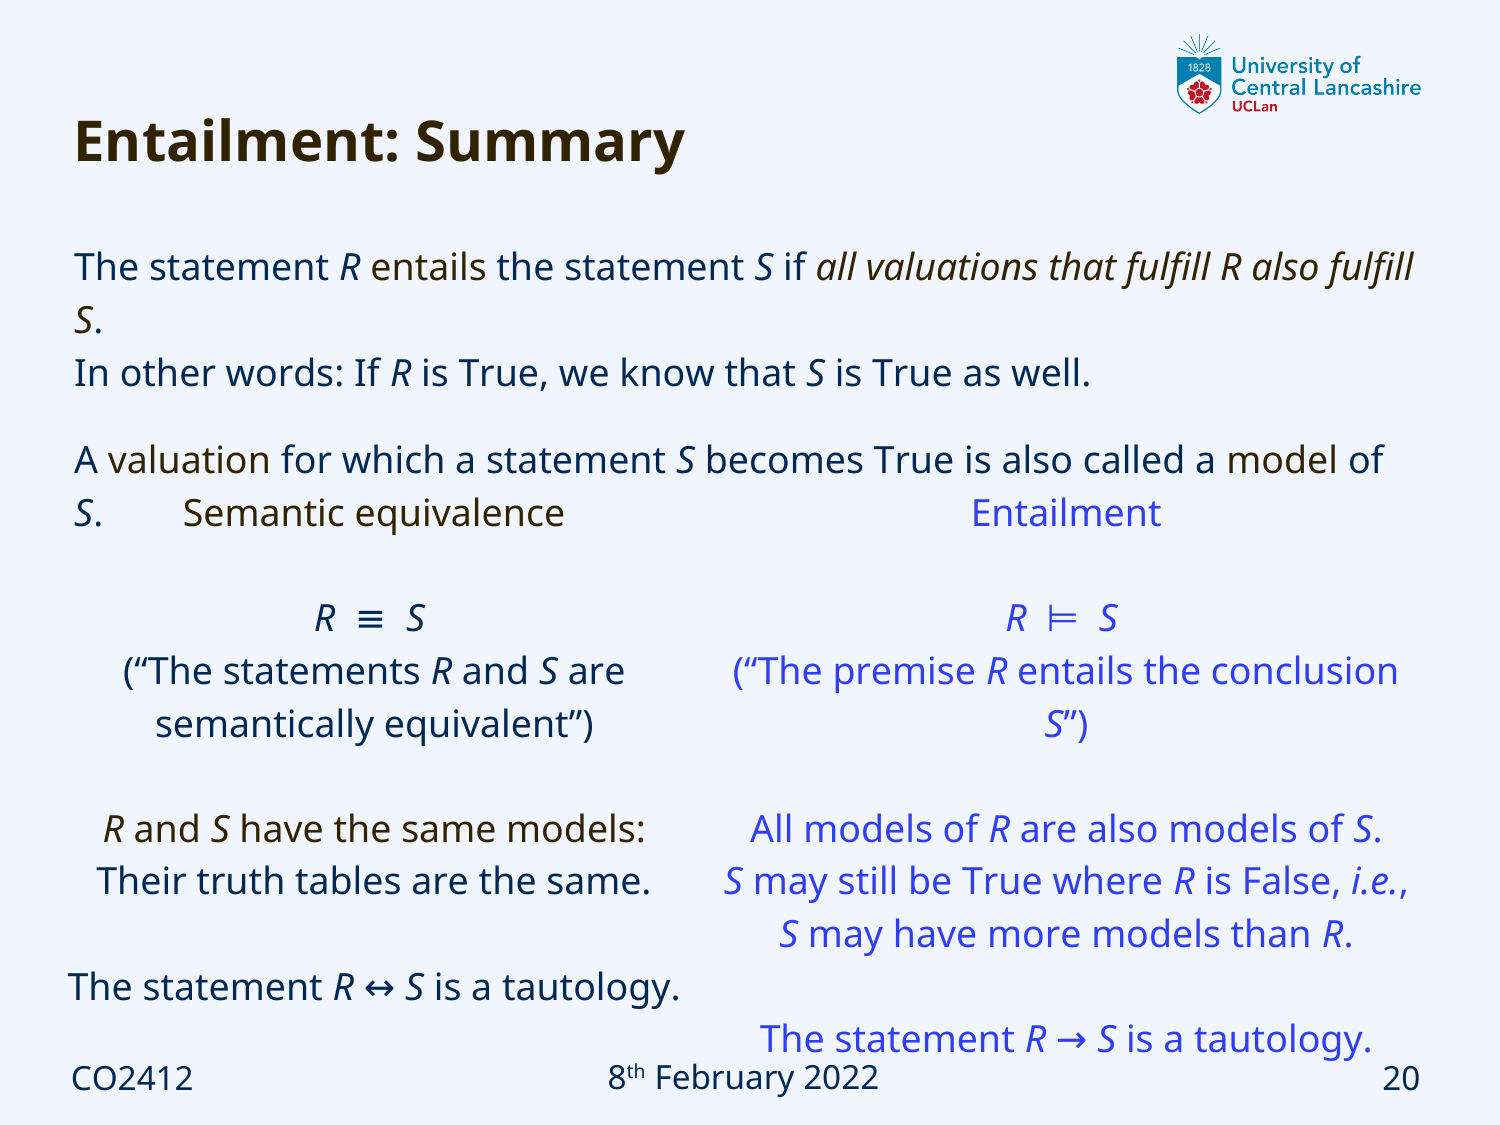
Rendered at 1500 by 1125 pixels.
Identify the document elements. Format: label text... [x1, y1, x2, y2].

title Entailment: Summary [58, 93, 1475, 186]
text_box The statement R entails the statement S if all valuations that fulfill R also fulfill S. In other words: If R is True, we know that S is True as well. A valuation for which a statement S becomes True is also called a model of S. [59, 228, 1435, 468]
text_box Entailment R ⊨ S (“The premise R entails the conclusion S”) All models of R are also models of S. S may still be True where R is False, i.e., S may have more models than R. The statement R → S is a tautology. [692, 474, 1441, 1016]
picture [1177, 34, 1421, 93]
text_box Semantic equivalence R ≡ S (“The statements R and S are semantically equivalent”) R and S have the same models: Their truth tables are the same. The statement R ↔ S is a tautology. [46, 474, 692, 1016]
